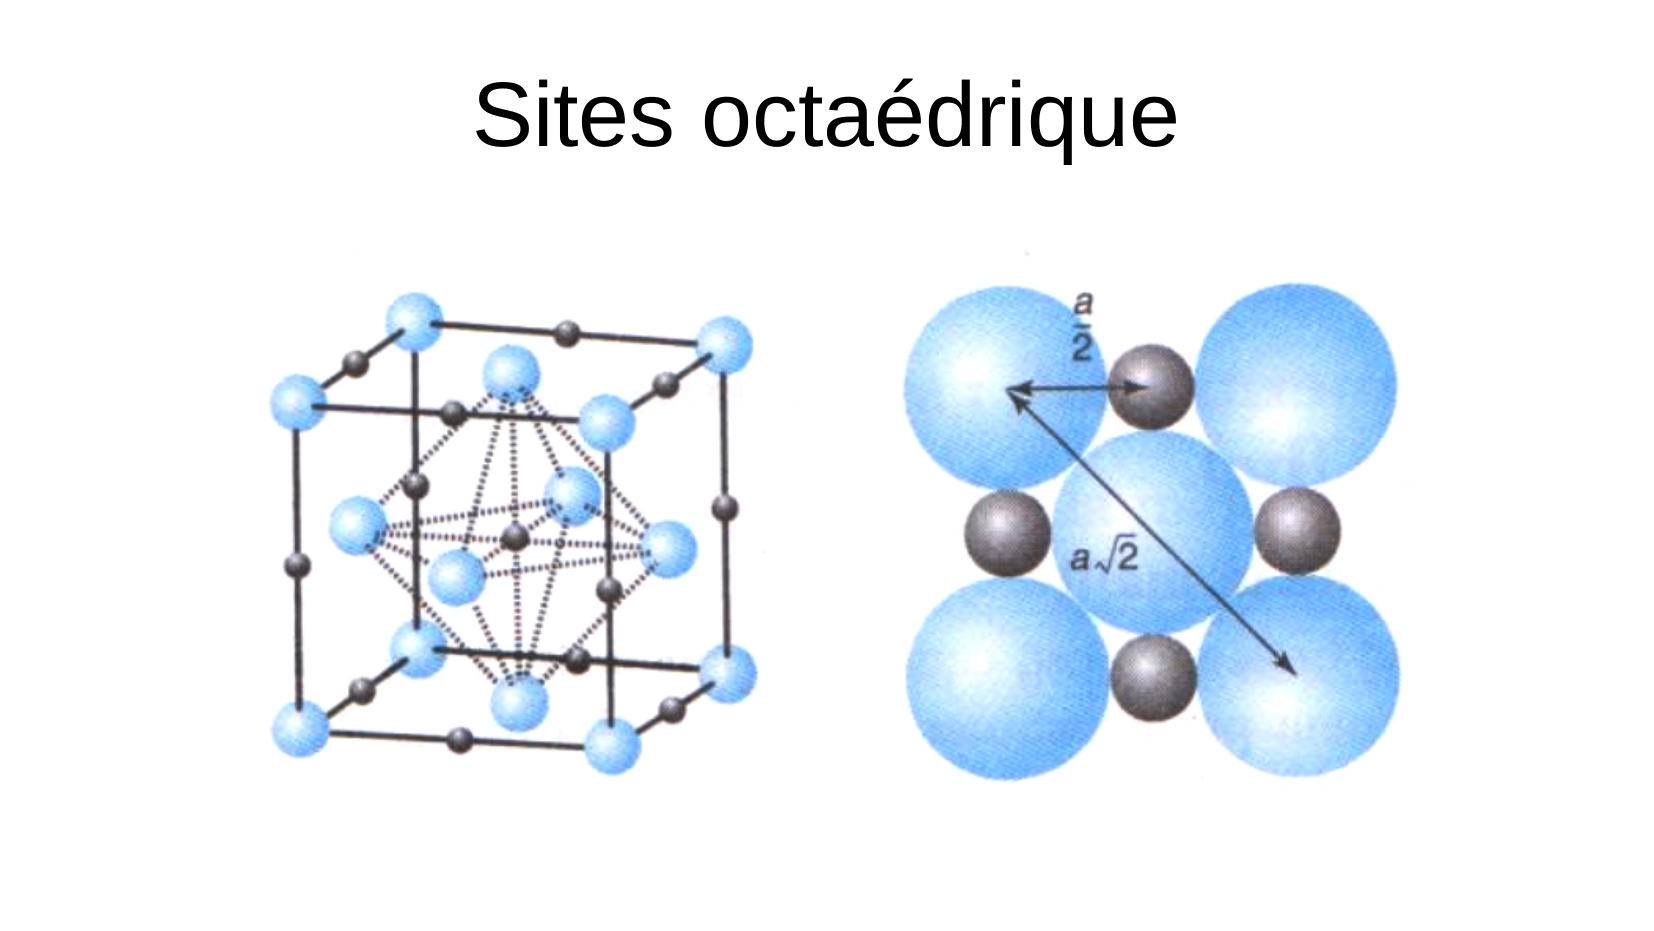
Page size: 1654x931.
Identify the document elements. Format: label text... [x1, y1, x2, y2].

title Sites octaédrique [82, 37, 1571, 193]
picture [259, 249, 1417, 792]
